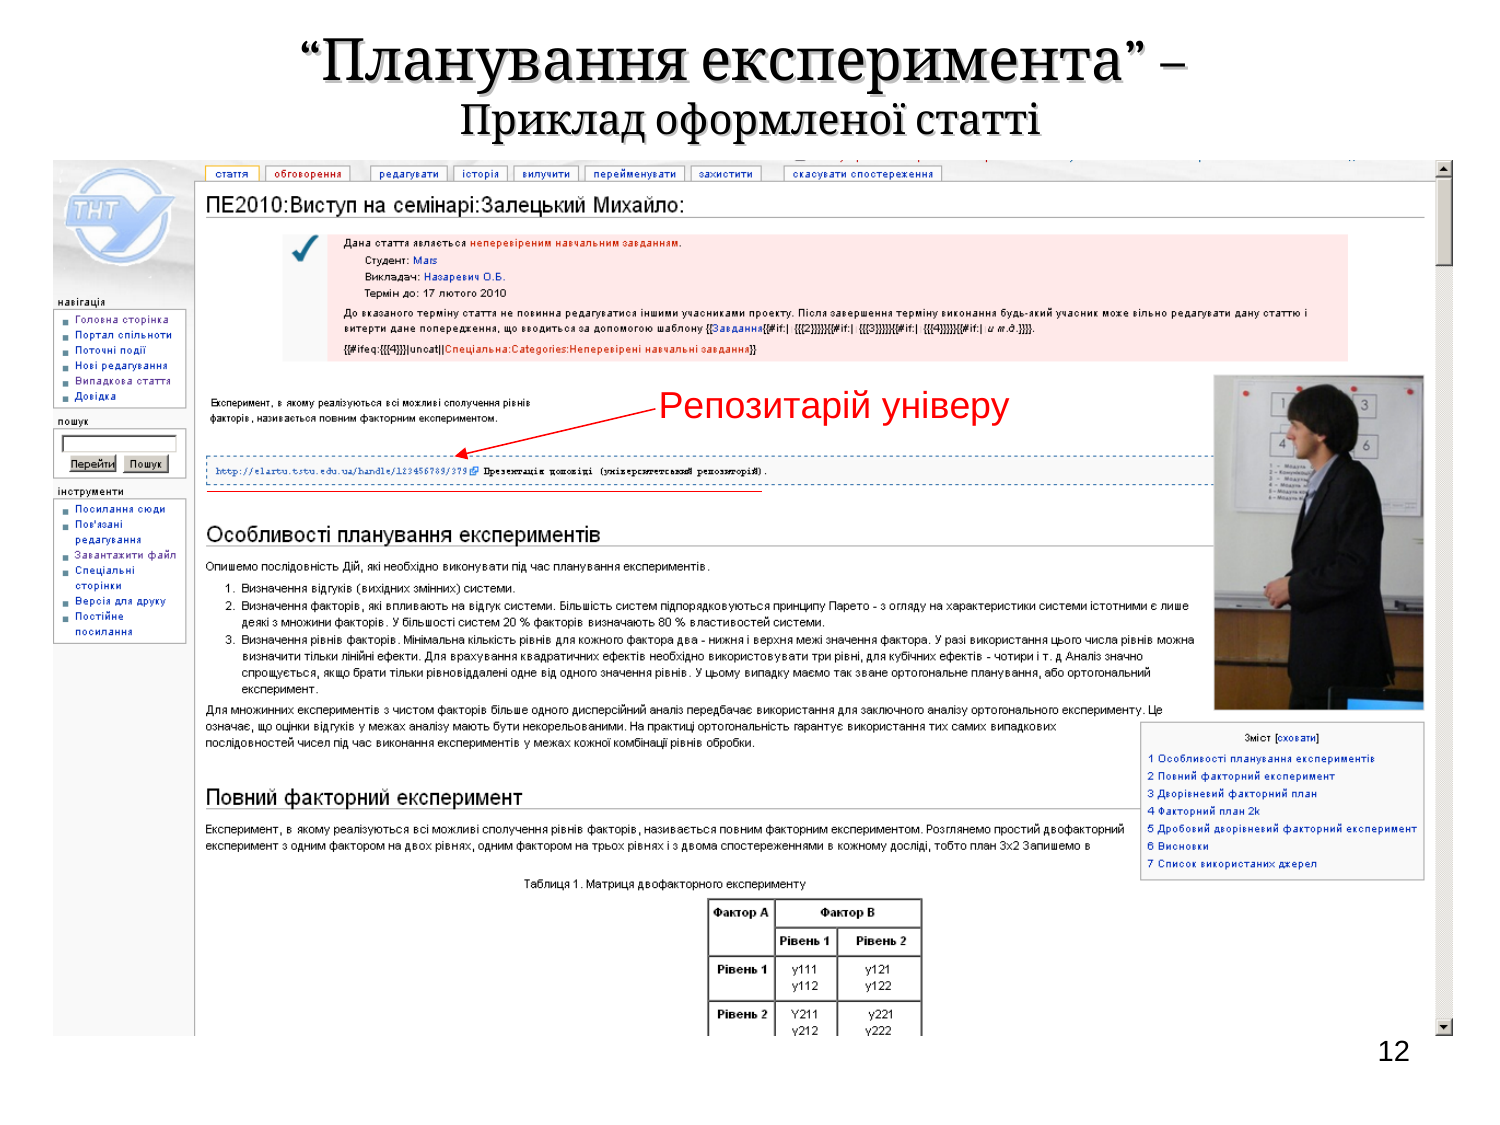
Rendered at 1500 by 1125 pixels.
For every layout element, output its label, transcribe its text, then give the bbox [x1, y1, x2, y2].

picture [53, 160, 1453, 1036]
title “Планування експеримента” – Приклад оформленої статті [0, 0, 1500, 150]
text_box Репозитарій універу [643, 373, 1117, 434]
